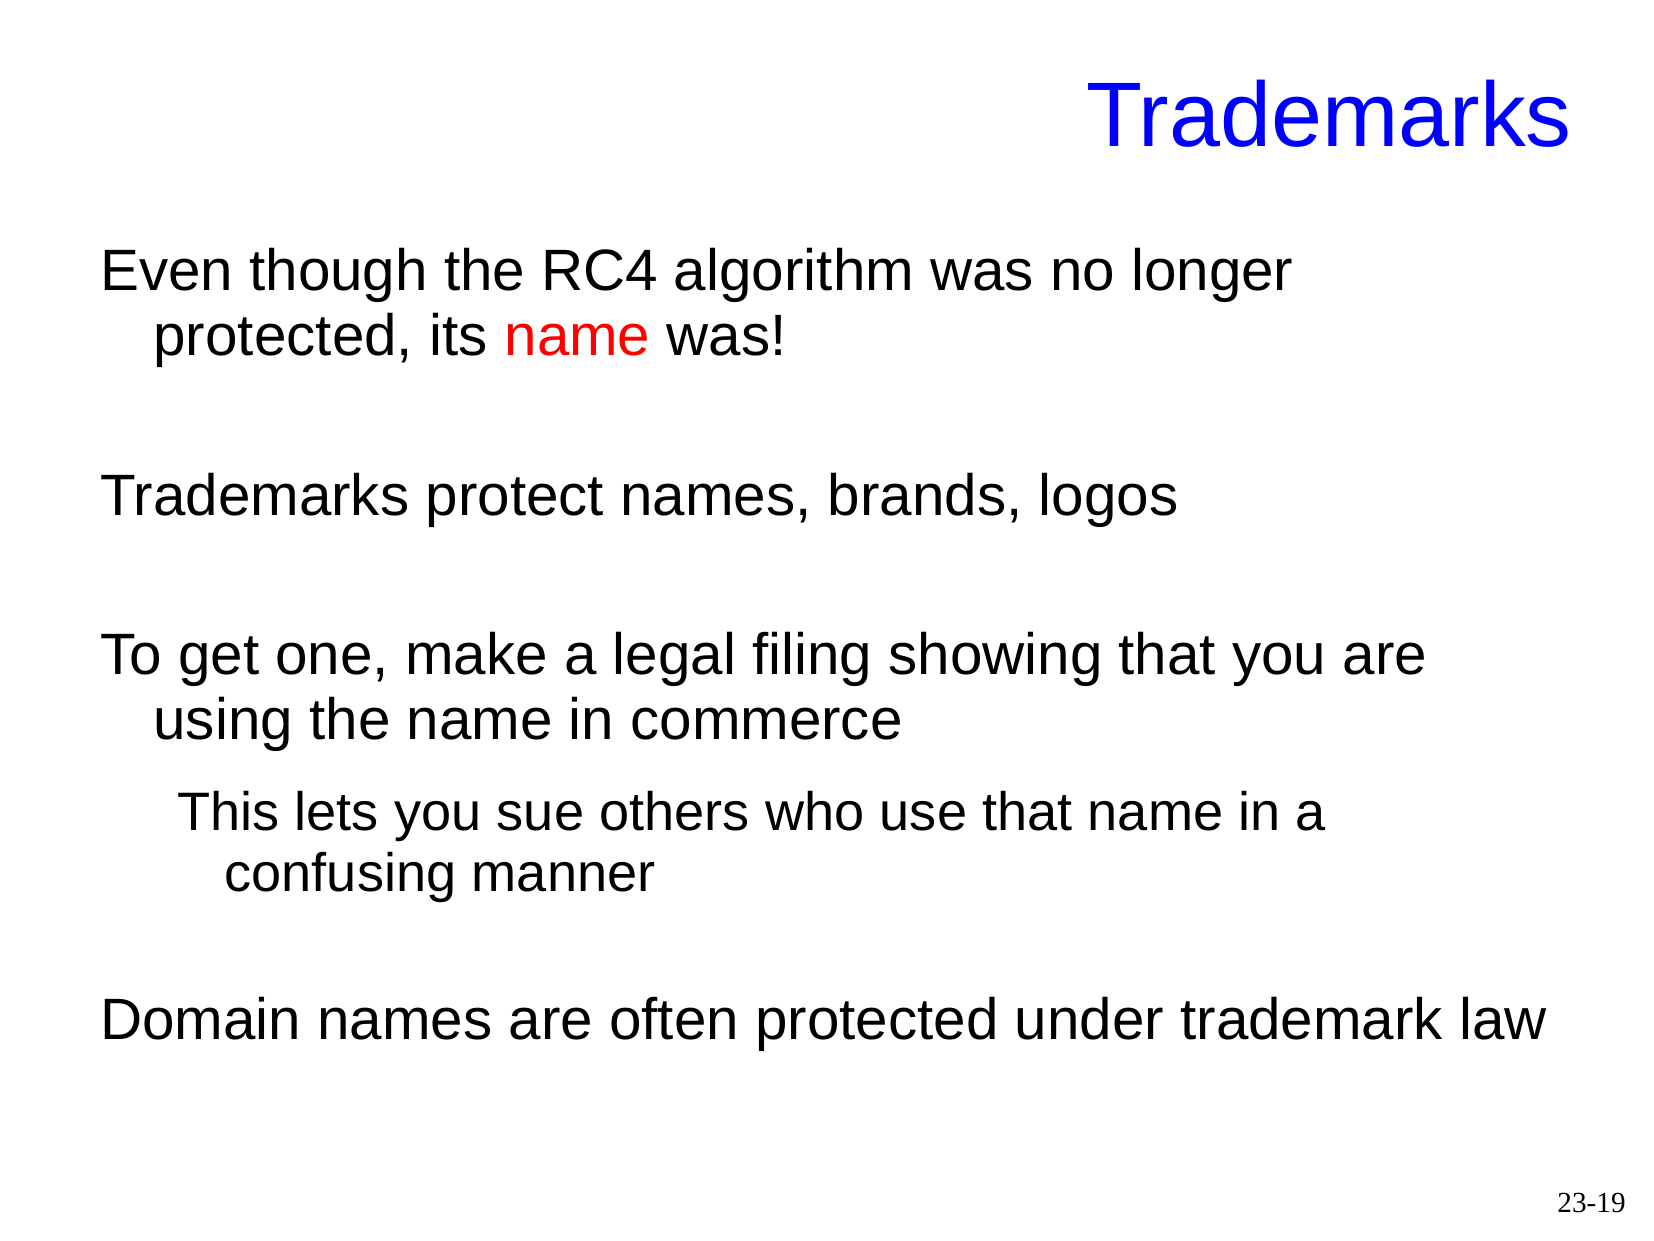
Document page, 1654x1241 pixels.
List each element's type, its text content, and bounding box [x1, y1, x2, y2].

title Trademarks [84, 18, 1573, 211]
list Even though the RC4 algorithm was no longer protected, its name was! Trademarks protect names, brands, logos To get one, make a legal filing showing that you are using the name in commerce This lets you sue others who use that name in a confusing manner Domain names are often protected under trademark law [82, 237, 1571, 1156]
